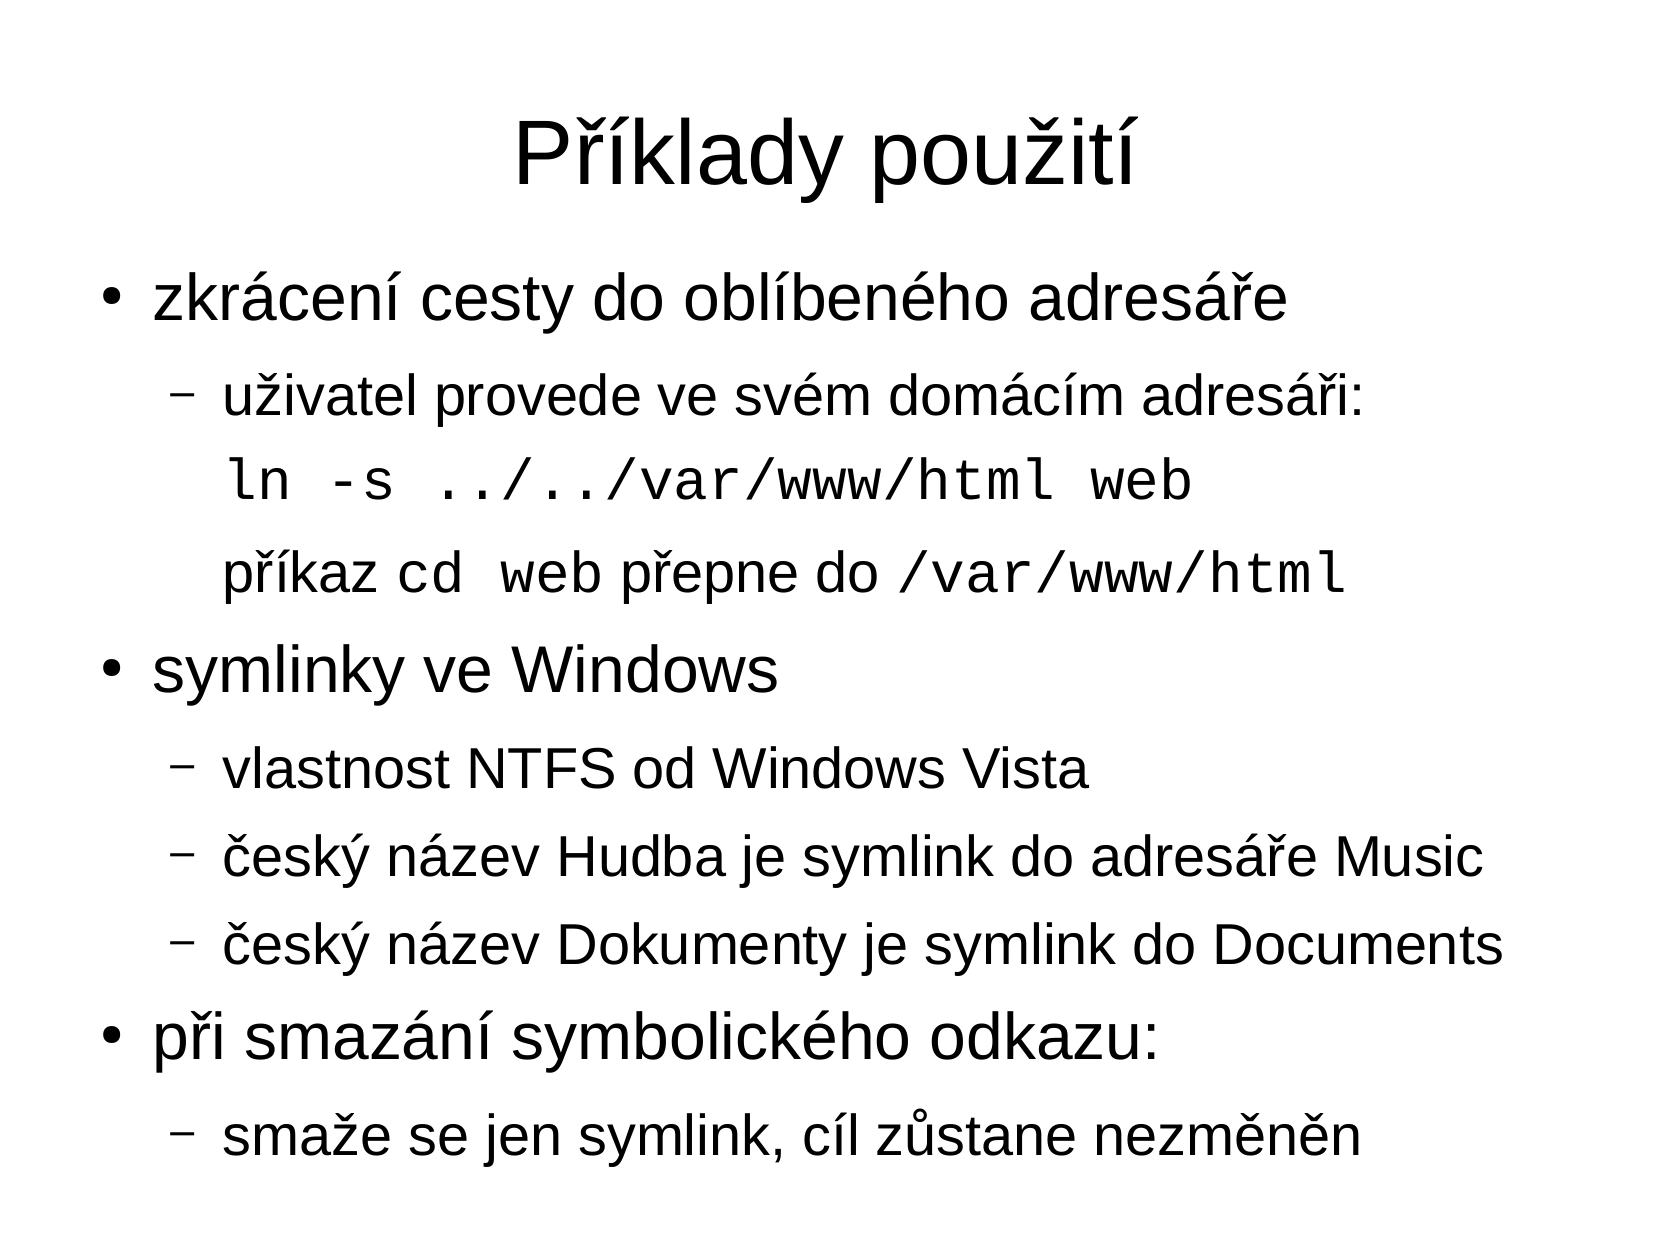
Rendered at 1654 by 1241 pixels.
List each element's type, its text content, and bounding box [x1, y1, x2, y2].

title Příklady použití [82, 49, 1571, 257]
list zkrácení cesty do oblíbeného adresáře uživatel provede ve svém domácím adresáři: ln -s ../../var/www/html web příkaz cd web přepne do /var/www/html symlinky ve Windows vlastnost NTFS od Windows Vista český název Hudba je symlink do adresáře Music český název Dokumenty je symlink do Documents při smazání symbolického odkazu: smaže se jen symlink, cíl zůstane nezměněn [82, 260, 1571, 1171]
